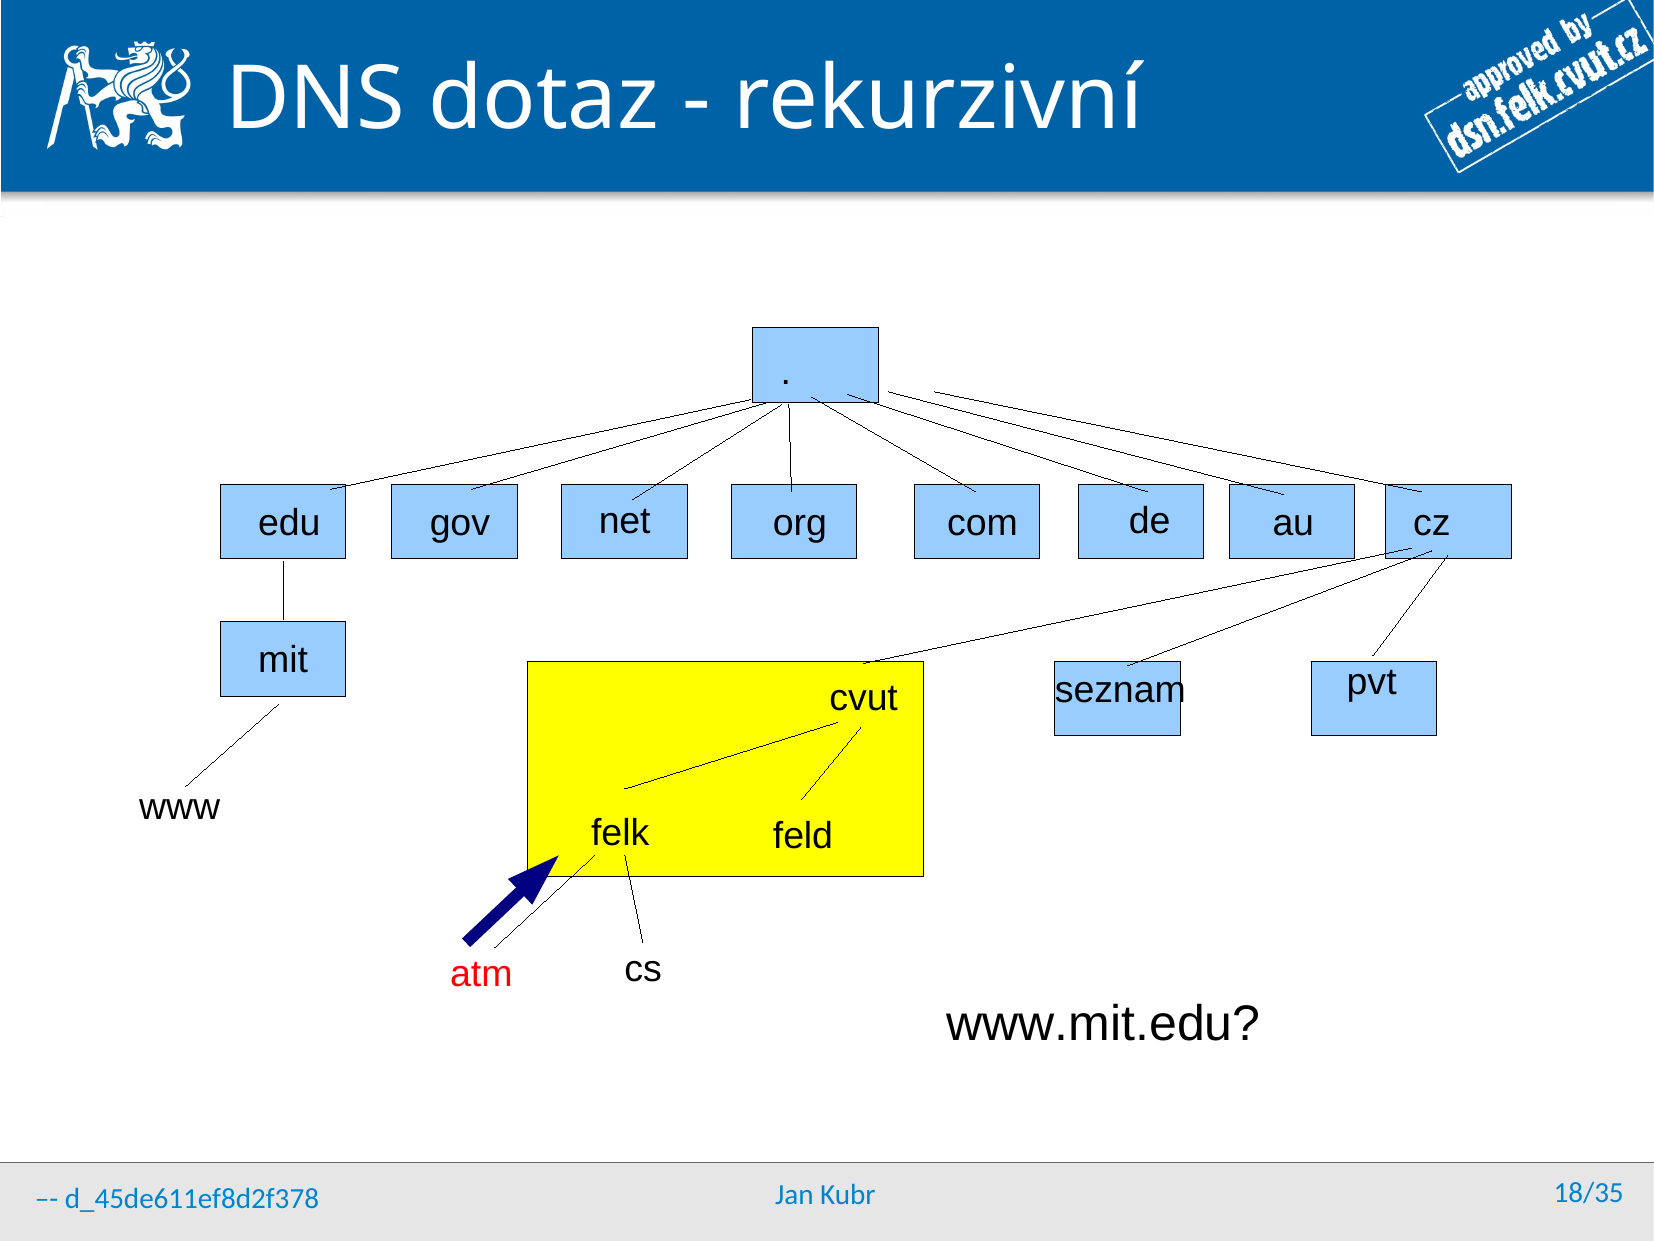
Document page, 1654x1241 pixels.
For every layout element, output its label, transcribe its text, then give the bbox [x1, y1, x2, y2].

text_box www [124, 778, 236, 836]
text_box [752, 327, 879, 403]
text_box [1385, 484, 1512, 559]
text_box www.mit.edu? [932, 987, 1276, 1059]
text_box atm [435, 945, 528, 1002]
text_box felk [576, 804, 665, 862]
text_box [391, 484, 518, 559]
text_box [1229, 484, 1355, 559]
text_box [561, 484, 688, 559]
text_box net [583, 491, 666, 549]
text_box cz [1398, 494, 1466, 552]
text_box [1078, 484, 1204, 559]
text_box cs [609, 940, 677, 997]
text_box gov [414, 494, 505, 552]
text_box . [765, 343, 807, 401]
text_box [527, 661, 924, 877]
text_box pvt [1331, 653, 1412, 711]
text_box au [1257, 494, 1329, 552]
text_box seznam [1039, 660, 1201, 718]
text_box cvut [814, 668, 913, 726]
title DNS dotaz - rekurzivní [225, 0, 1426, 188]
text_box [1054, 718, 1181, 736]
text_box [1311, 661, 1437, 736]
text_box [731, 484, 857, 559]
text_box mit [220, 621, 346, 697]
text_box org [758, 494, 842, 552]
text_box com [932, 494, 1033, 552]
text_box de [1114, 491, 1186, 549]
text_box feld [758, 806, 849, 864]
text_box [914, 484, 1040, 559]
picture [1, 0, 1654, 217]
text_box edu [243, 494, 336, 552]
text_box [220, 484, 346, 559]
